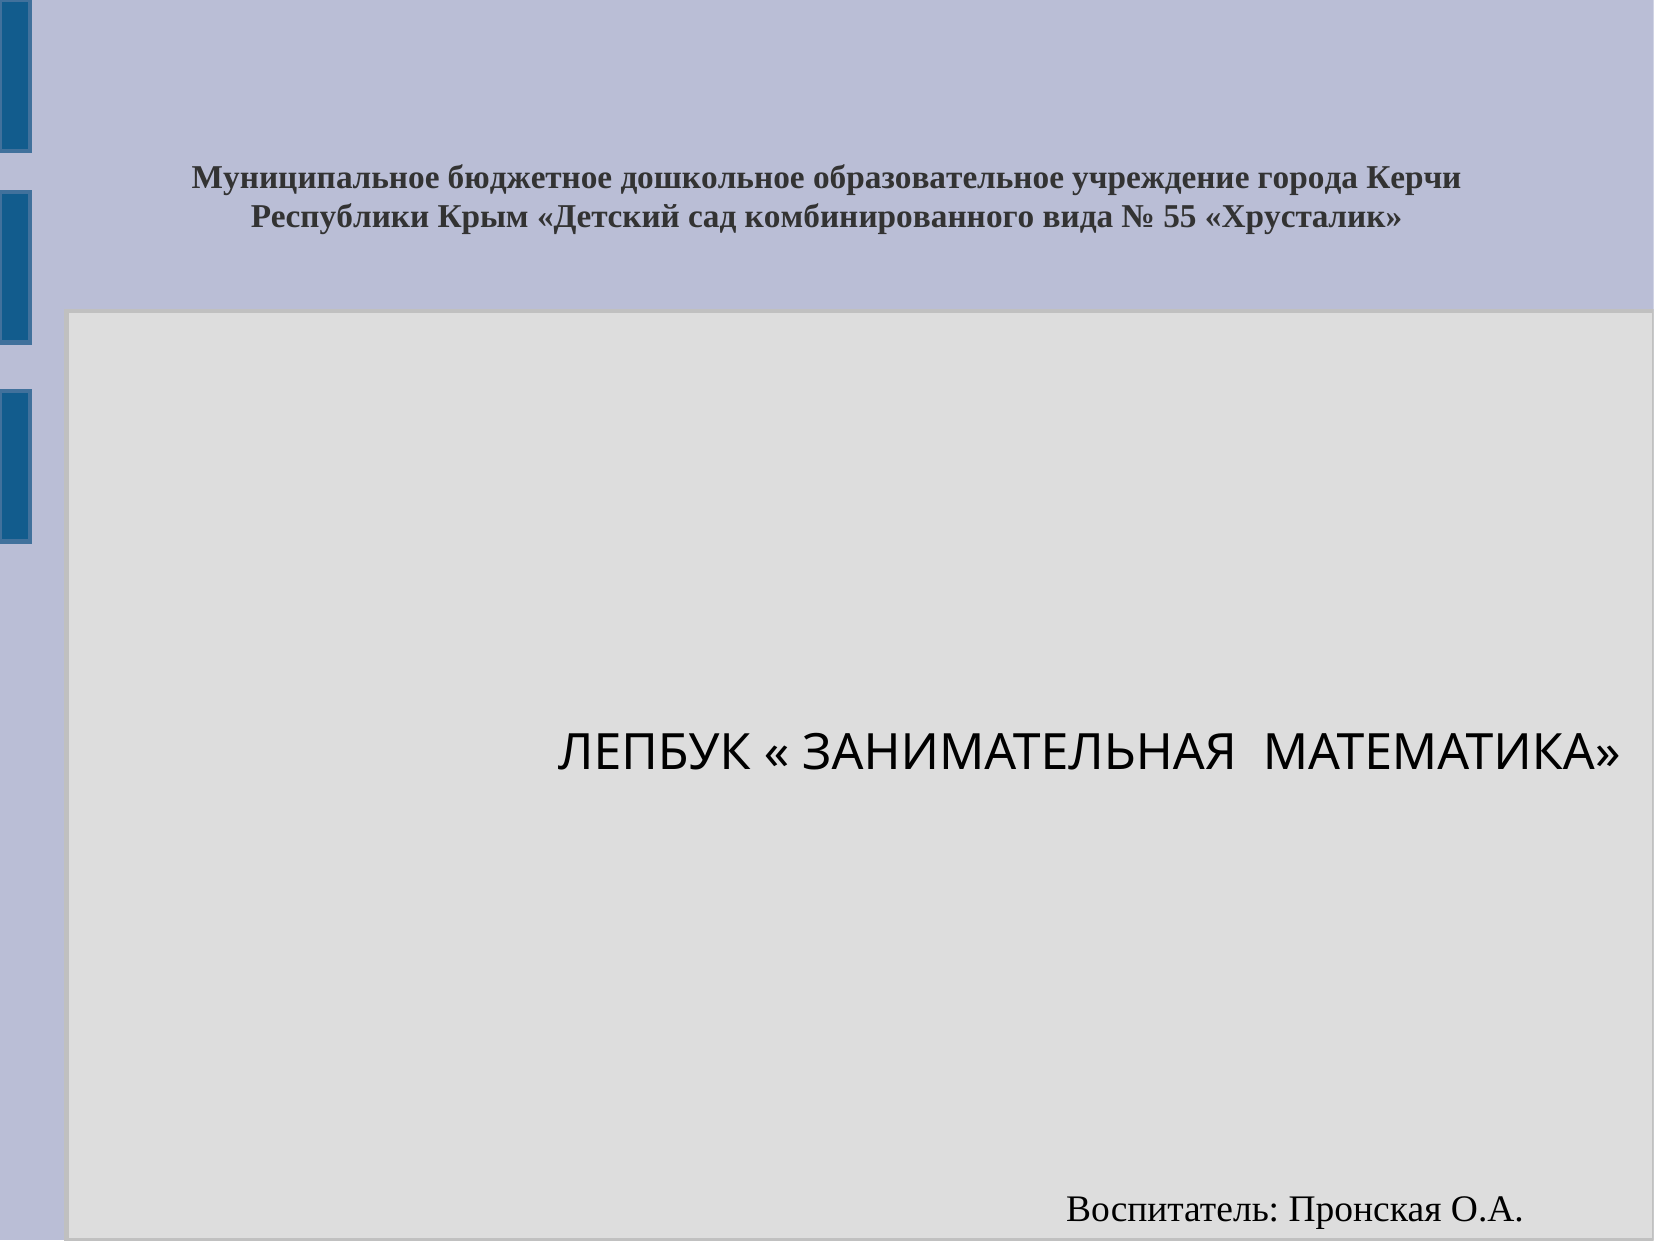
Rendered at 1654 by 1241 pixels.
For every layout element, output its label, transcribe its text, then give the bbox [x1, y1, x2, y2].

text_box ЛЕПБУК « ЗАНИМАТЕЛЬНАЯ МАТЕМАТИКА» [543, 708, 1642, 796]
title Муниципальное бюджетное дошкольное образовательное учреждение города Керчи Республики Крым «Детский сад комбинированного вида № 55 «Хрусталик» [121, 91, 1534, 299]
text_box Воспитатель: Пронская О.А. [1051, 1181, 1575, 1239]
